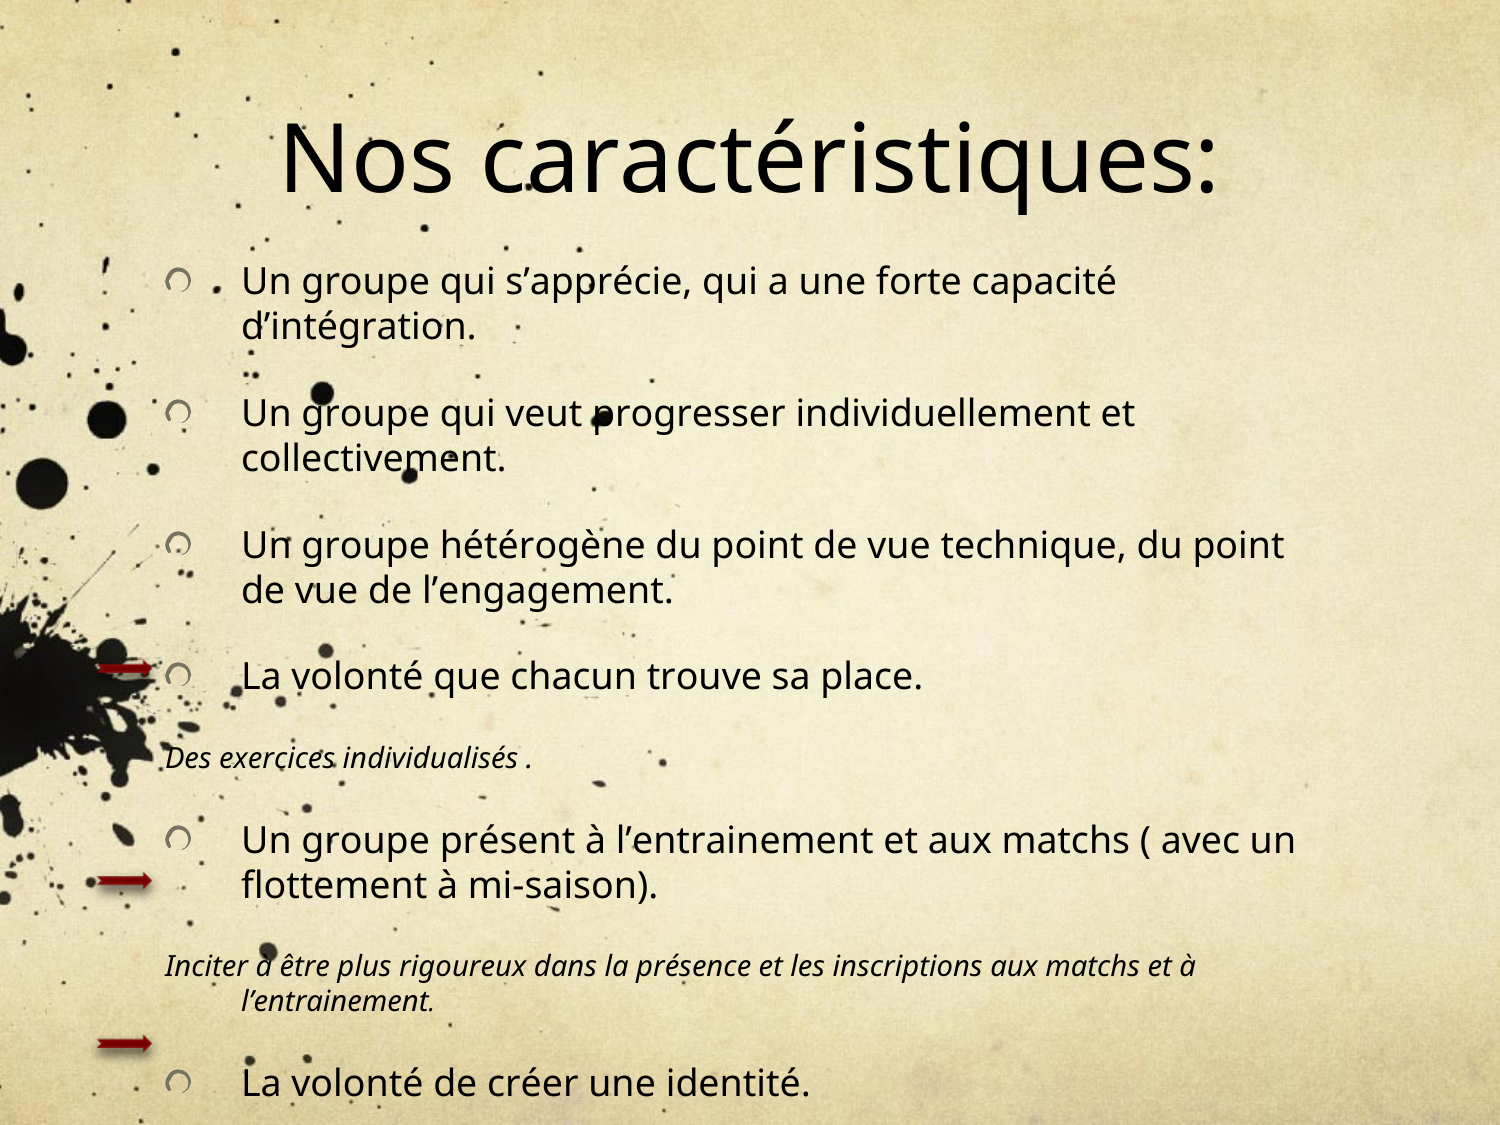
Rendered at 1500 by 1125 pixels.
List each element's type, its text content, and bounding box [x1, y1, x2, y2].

title Nos caractéristiques: [150, 82, 1350, 225]
list Un groupe qui s’apprécie, qui a une forte capacité d’intégration. Un groupe qui veut progresser individuellement et collectivement. Un groupe hétérogène du point de vue technique, du point de vue de l’engagement. La volonté que chacun trouve sa place. Des exercices individualisés . Un groupe présent à l’entrainement et aux matchs ( avec un flottement à mi-saison). Inciter à être plus rigoureux dans la présence et les inscriptions aux matchs et à l’entrainement. La volonté de créer une identité. S’inscrire dans un jeu global nouveau , original et identifiable. [150, 249, 1350, 1066]
picture [0, 0, 1500, 1125]
